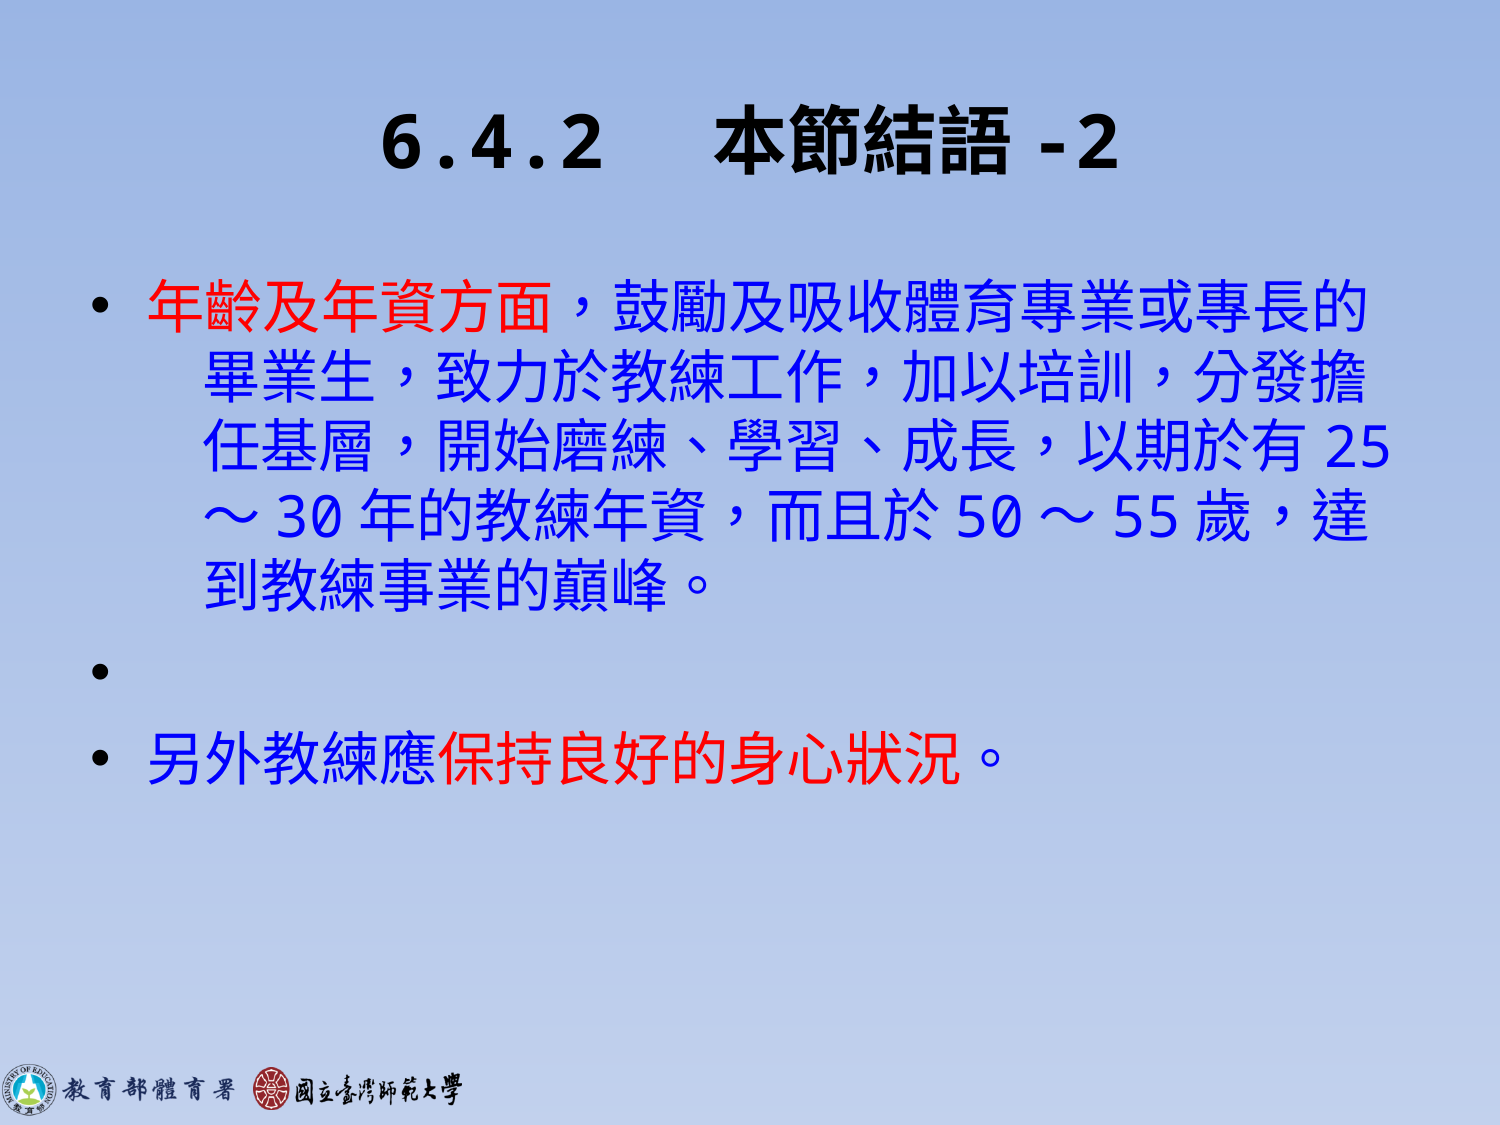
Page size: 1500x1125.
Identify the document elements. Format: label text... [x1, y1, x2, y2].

title 6.4.2 本節結語-2 [75, 45, 1426, 233]
list 年齡及年資方面，鼓勵及吸收體育專業或專長的畢業生，致力於教練工作，加以培訓，分發擔任基層，開始磨練、學習、成長，以期於有25～30年的教練年資，而且於50～55歲，達到教練事業的巔峰。 另外教練應保持良好的身心狀況。 [75, 262, 1426, 1005]
